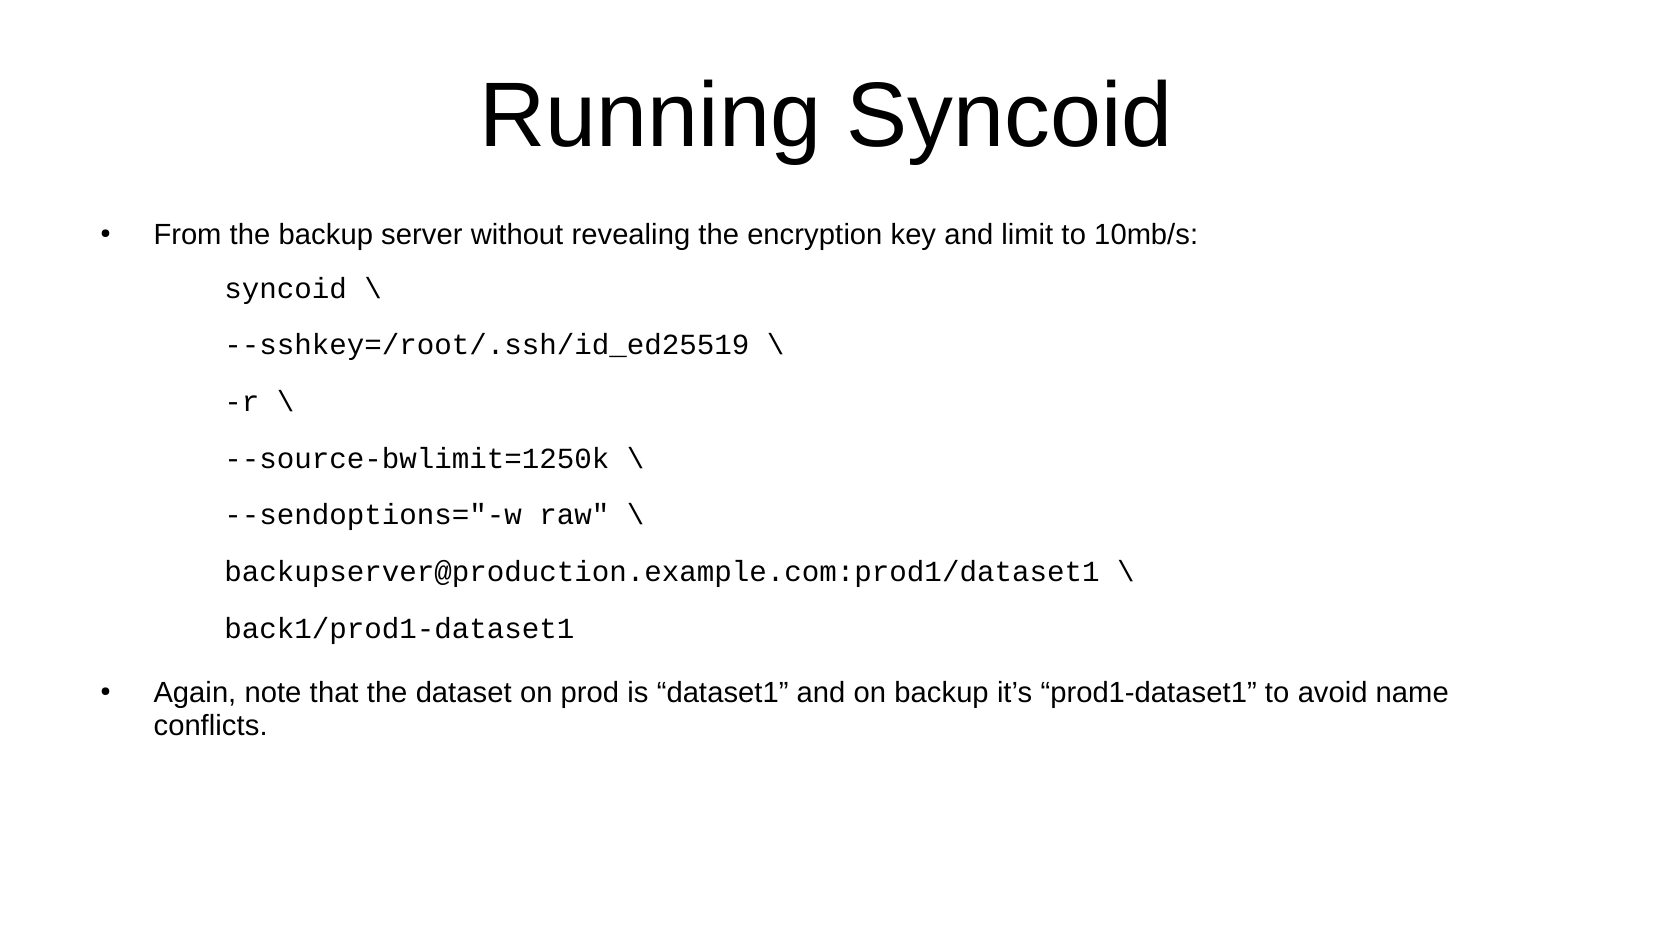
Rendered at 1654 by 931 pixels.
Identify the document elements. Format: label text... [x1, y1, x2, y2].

title Running Syncoid [82, 37, 1571, 193]
list From the backup server without revealing the encryption key and limit to 10mb/s: syncoid \ --sshkey=/root/.ssh/id_ed25519 \ -r \ --source-bwlimit=1250k \ --sendoptions="-w raw" \ backupserver@production.example.com:prod1/dataset1 \ back1/prod1-dataset1 Again, note that the dataset on prod is “dataset1” and on backup it’s “prod1-dataset1” to avoid name conflicts. [82, 217, 1571, 758]
